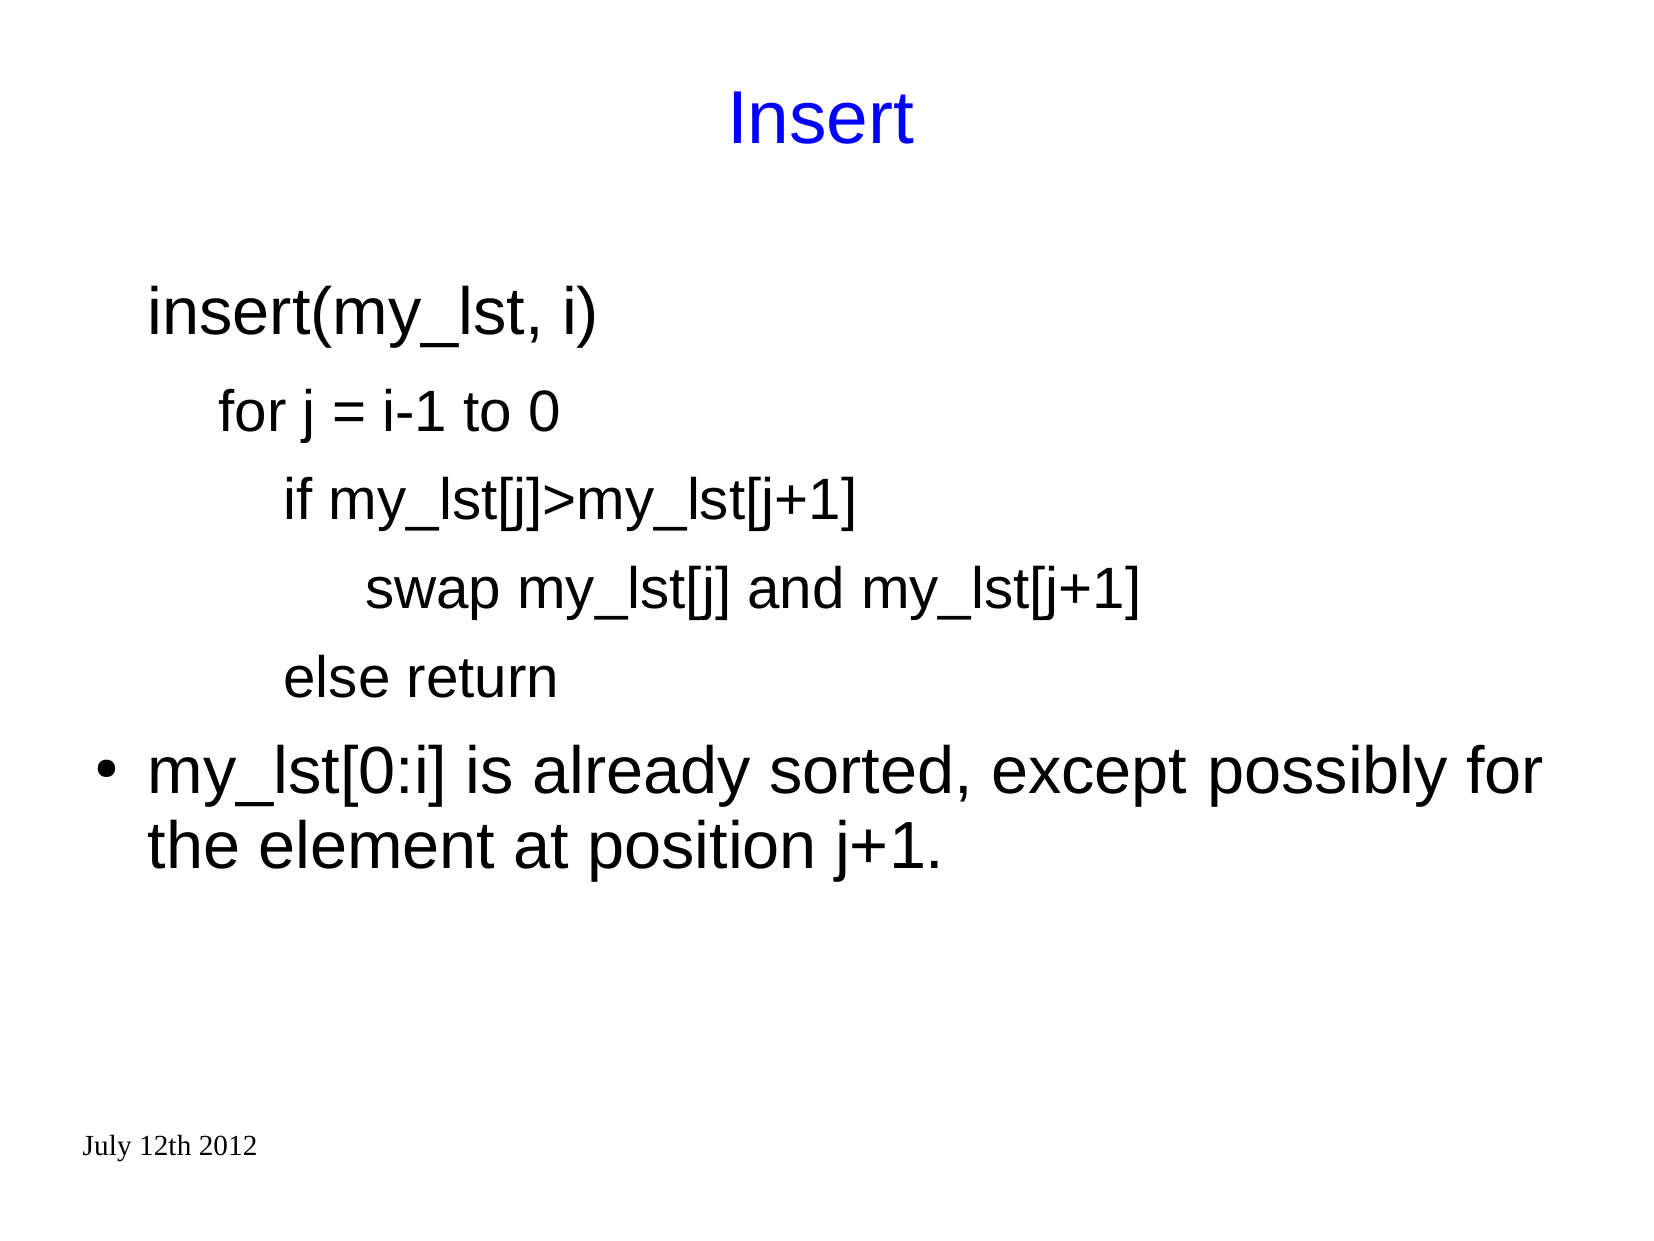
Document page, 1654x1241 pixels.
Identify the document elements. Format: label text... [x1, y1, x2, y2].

title Insert [76, 58, 1565, 178]
list insert(my_lst, i) for j = i-1 to 0 if my_lst[j]>my_lst[j+1] swap my_lst[j] and my_lst[j+1] else return my_lst[0:i] is already sorted, except possibly for the element at position j+1. [76, 274, 1566, 1093]
